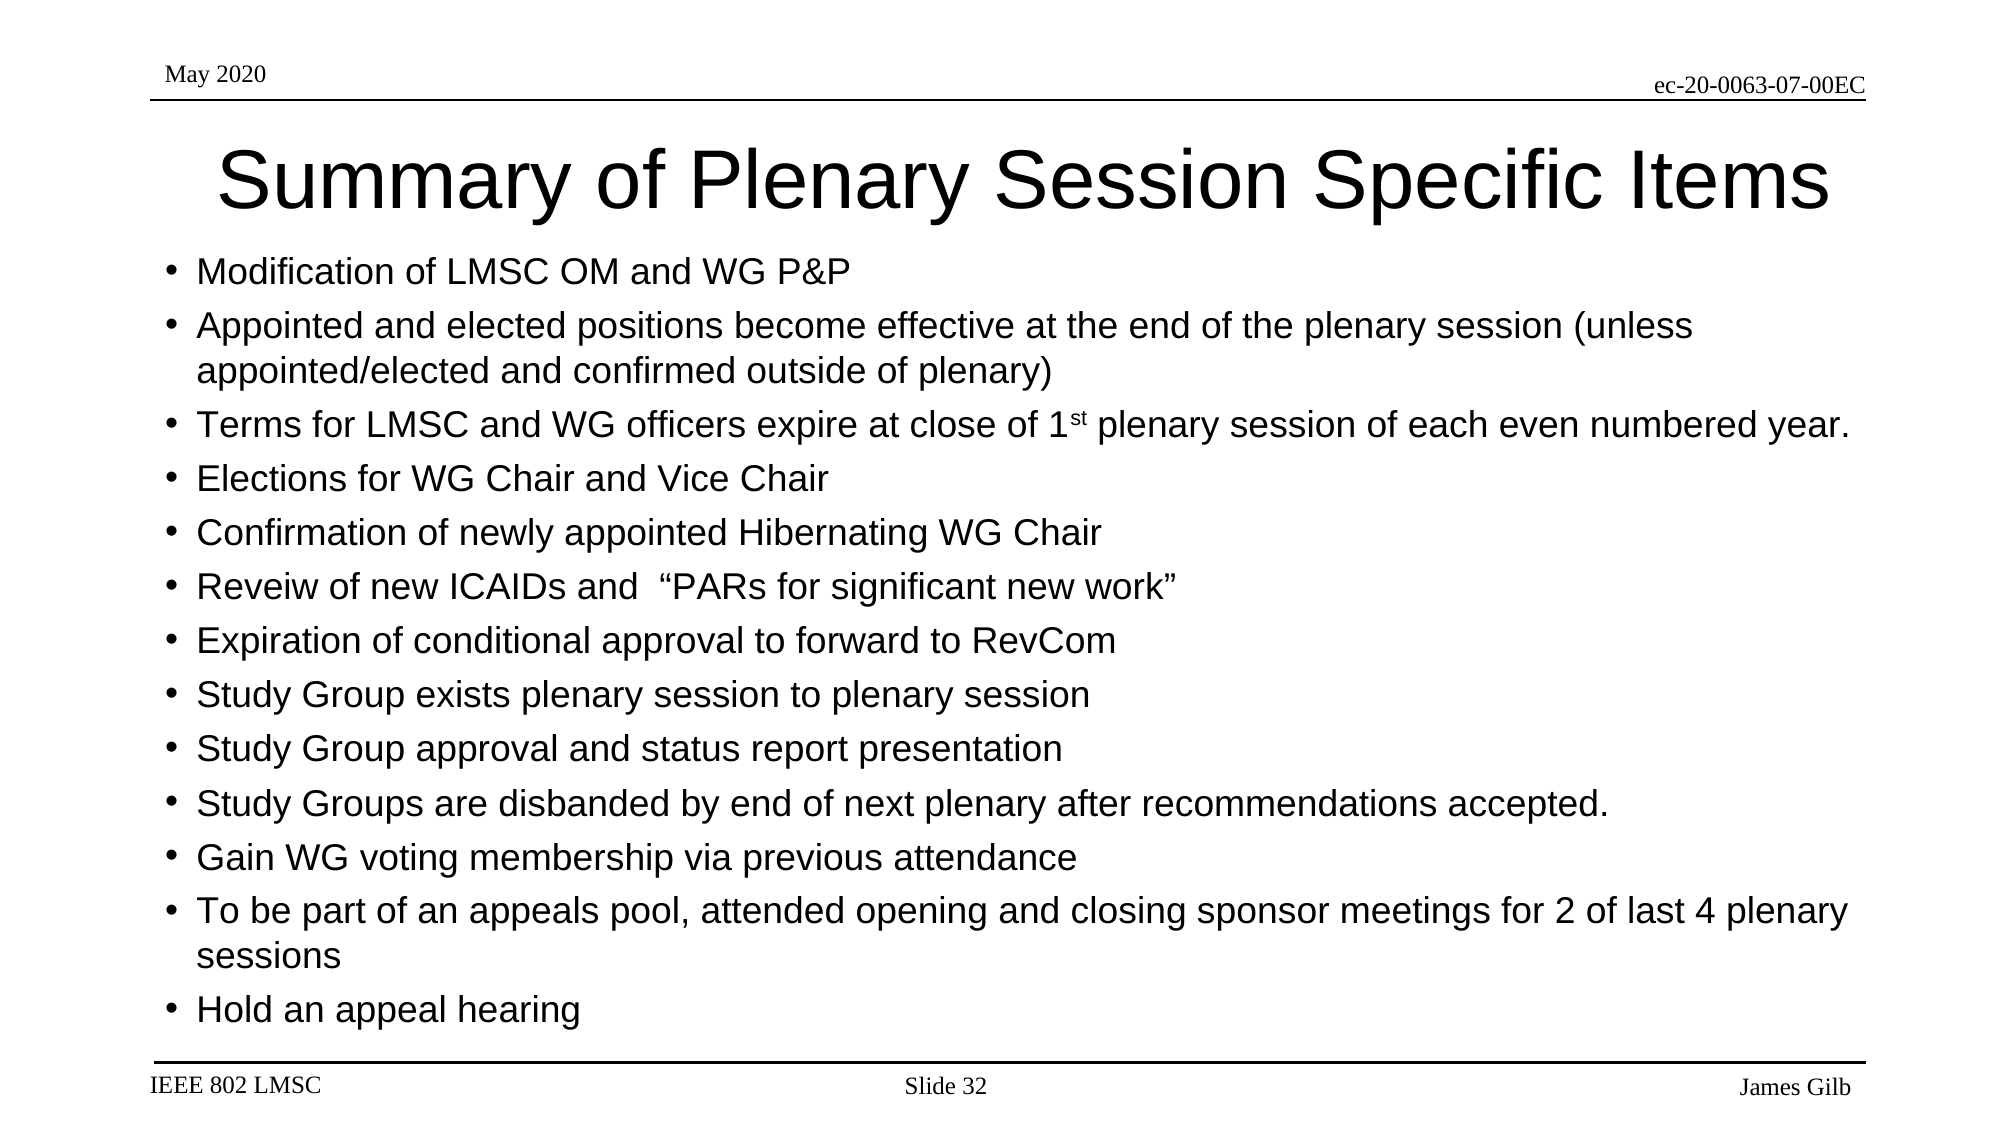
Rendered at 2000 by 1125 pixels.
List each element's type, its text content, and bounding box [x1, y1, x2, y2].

title Summary of Plenary Session Specific Items [149, 112, 1900, 238]
list Modification of LMSC OM and WG P&P Appointed and elected positions become effective at the end of the plenary session (unless appointed/elected and confirmed outside of plenary) Terms for LMSC and WG officers expire at close of 1st plenary session of each even numbered year. Elections for WG Chair and Vice Chair Confirmation of newly appointed Hibernating WG Chair Reveiw of new ICAIDs and “PARs for significant new work” Expiration of conditional approval to forward to RevCom Study Group exists plenary session to plenary session Study Group approval and status report presentation Study Groups are disbanded by end of next plenary after recommendations accepted. Gain WG voting membership via previous attendance To be part of an appeals pool, attended opening and closing sponsor meetings for 2 of last 4 plenary sessions Hold an appeal hearing [149, 239, 1900, 1051]
